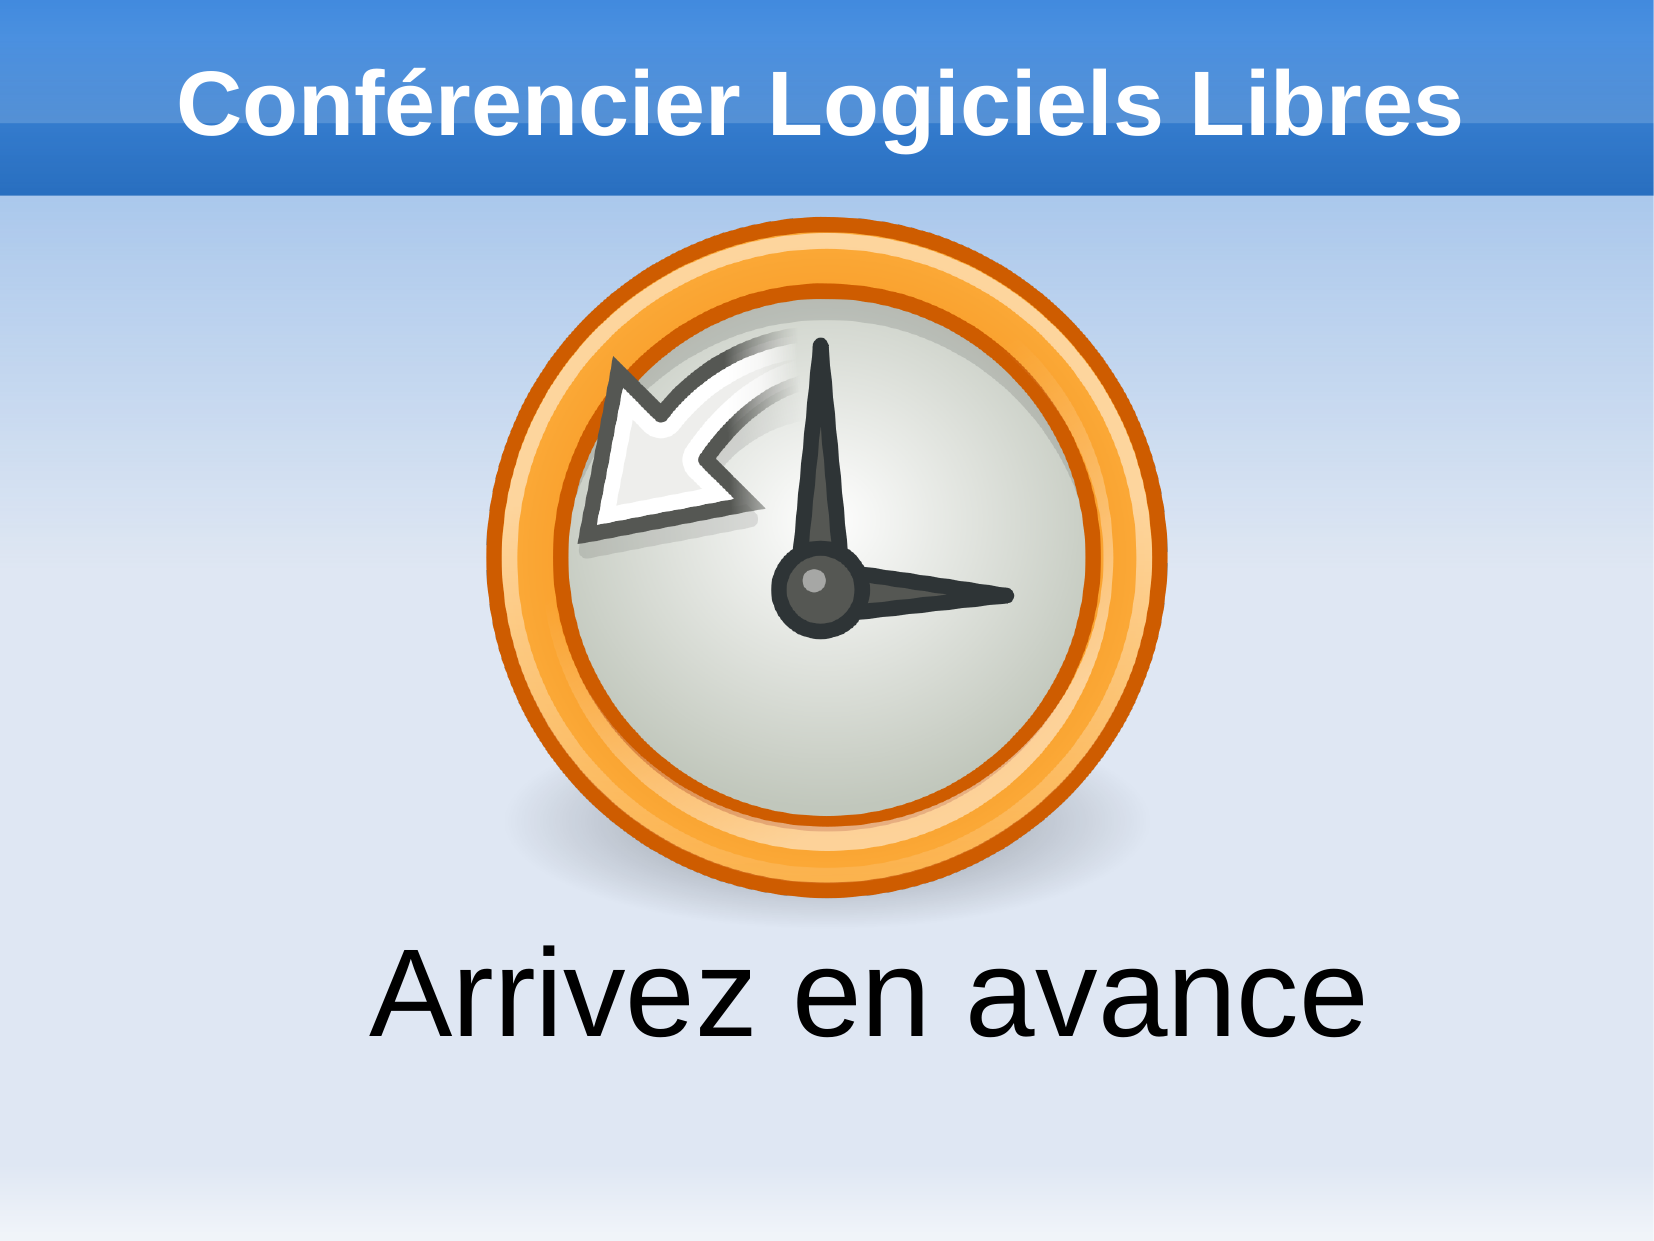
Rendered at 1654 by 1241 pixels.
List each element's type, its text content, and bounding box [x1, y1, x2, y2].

text_box Arrivez en avance [354, 915, 1385, 1086]
picture [0, 0, 1654, 1241]
title Conférencier Logiciels Libres [76, 0, 1565, 208]
